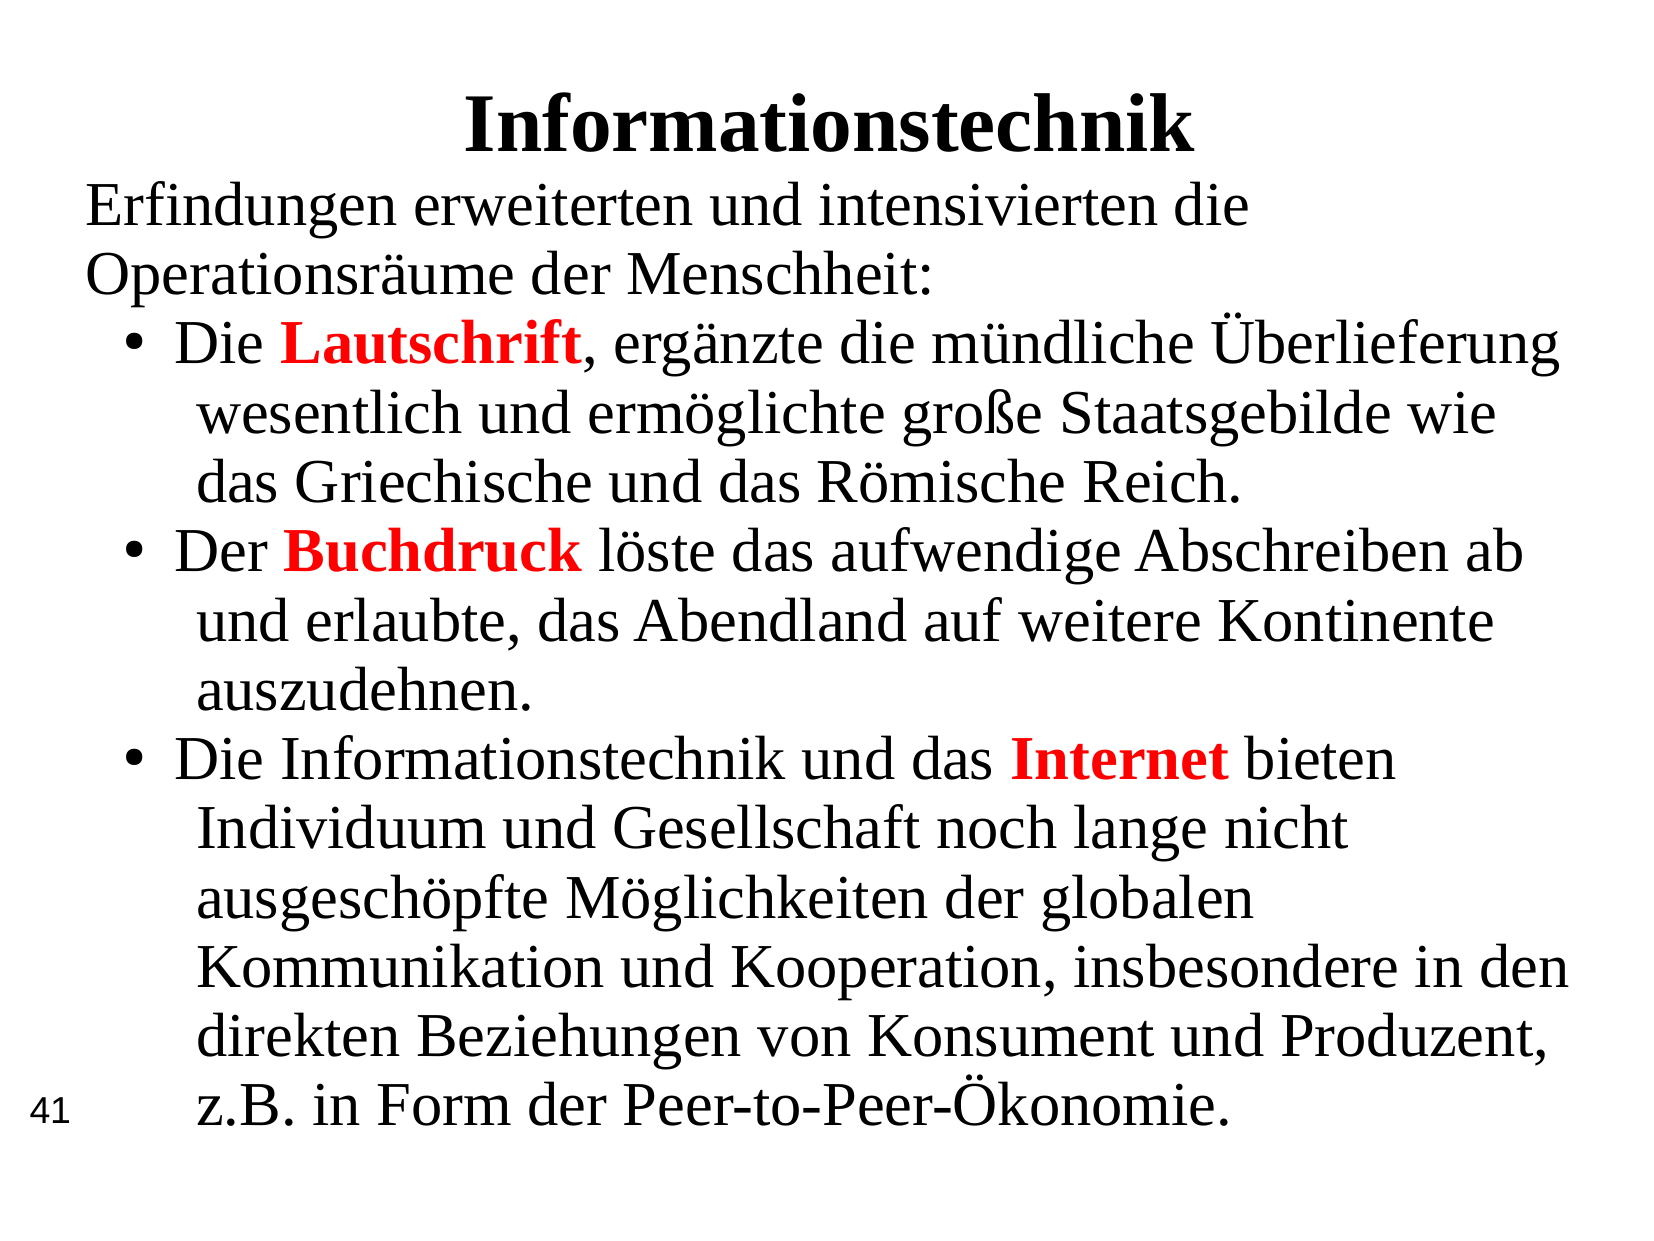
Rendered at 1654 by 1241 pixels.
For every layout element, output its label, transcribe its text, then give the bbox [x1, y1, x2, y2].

text_box <Nummer> [14, 1081, 233, 1152]
text_box Informationstechnik Erfindungen erweiterten und intensivierten die Operationsräume der Menschheit: Die Lautschrift, ergänzte die mündliche Überlieferung wesentlich und ermöglichte große Staatsgebilde wie das Griechische und das Römische Reich. Der Buchdruck löste das aufwendige Abschreiben ab und erlaubte, das Abendland auf weitere Kontinente auszudehnen. Die Informationstechnik und das Internet bieten Individuum und Gesellschaft noch lange nicht ausgeschöpfte Möglichkeiten der globalen Kommunikation und Kooperation, insbesondere in den direkten Beziehungen von Konsument und Produzent, z.B. in Form der Peer-to-Peer-Ökonomie. [70, 69, 1589, 1147]
